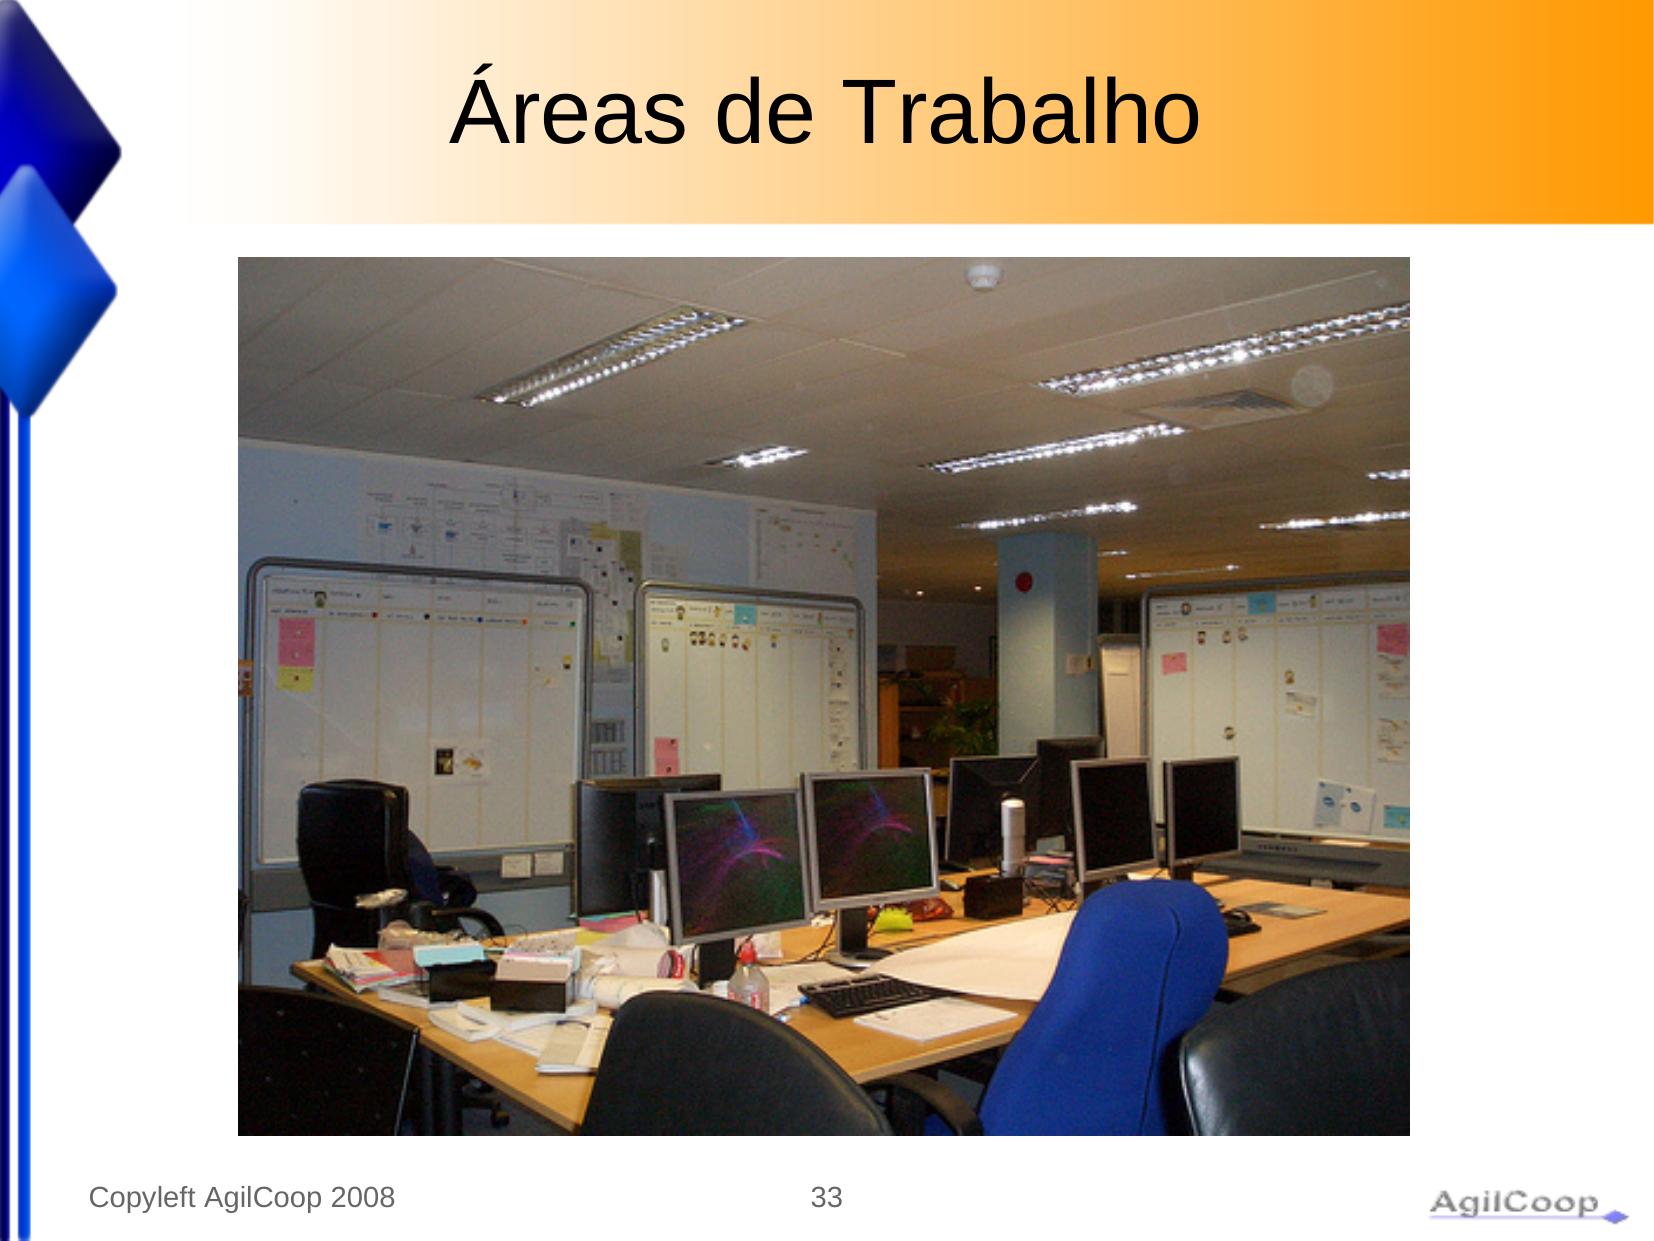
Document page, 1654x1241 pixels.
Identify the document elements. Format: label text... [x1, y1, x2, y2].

picture [0, 0, 1654, 1241]
title Áreas de Trabalho [82, 15, 1571, 208]
